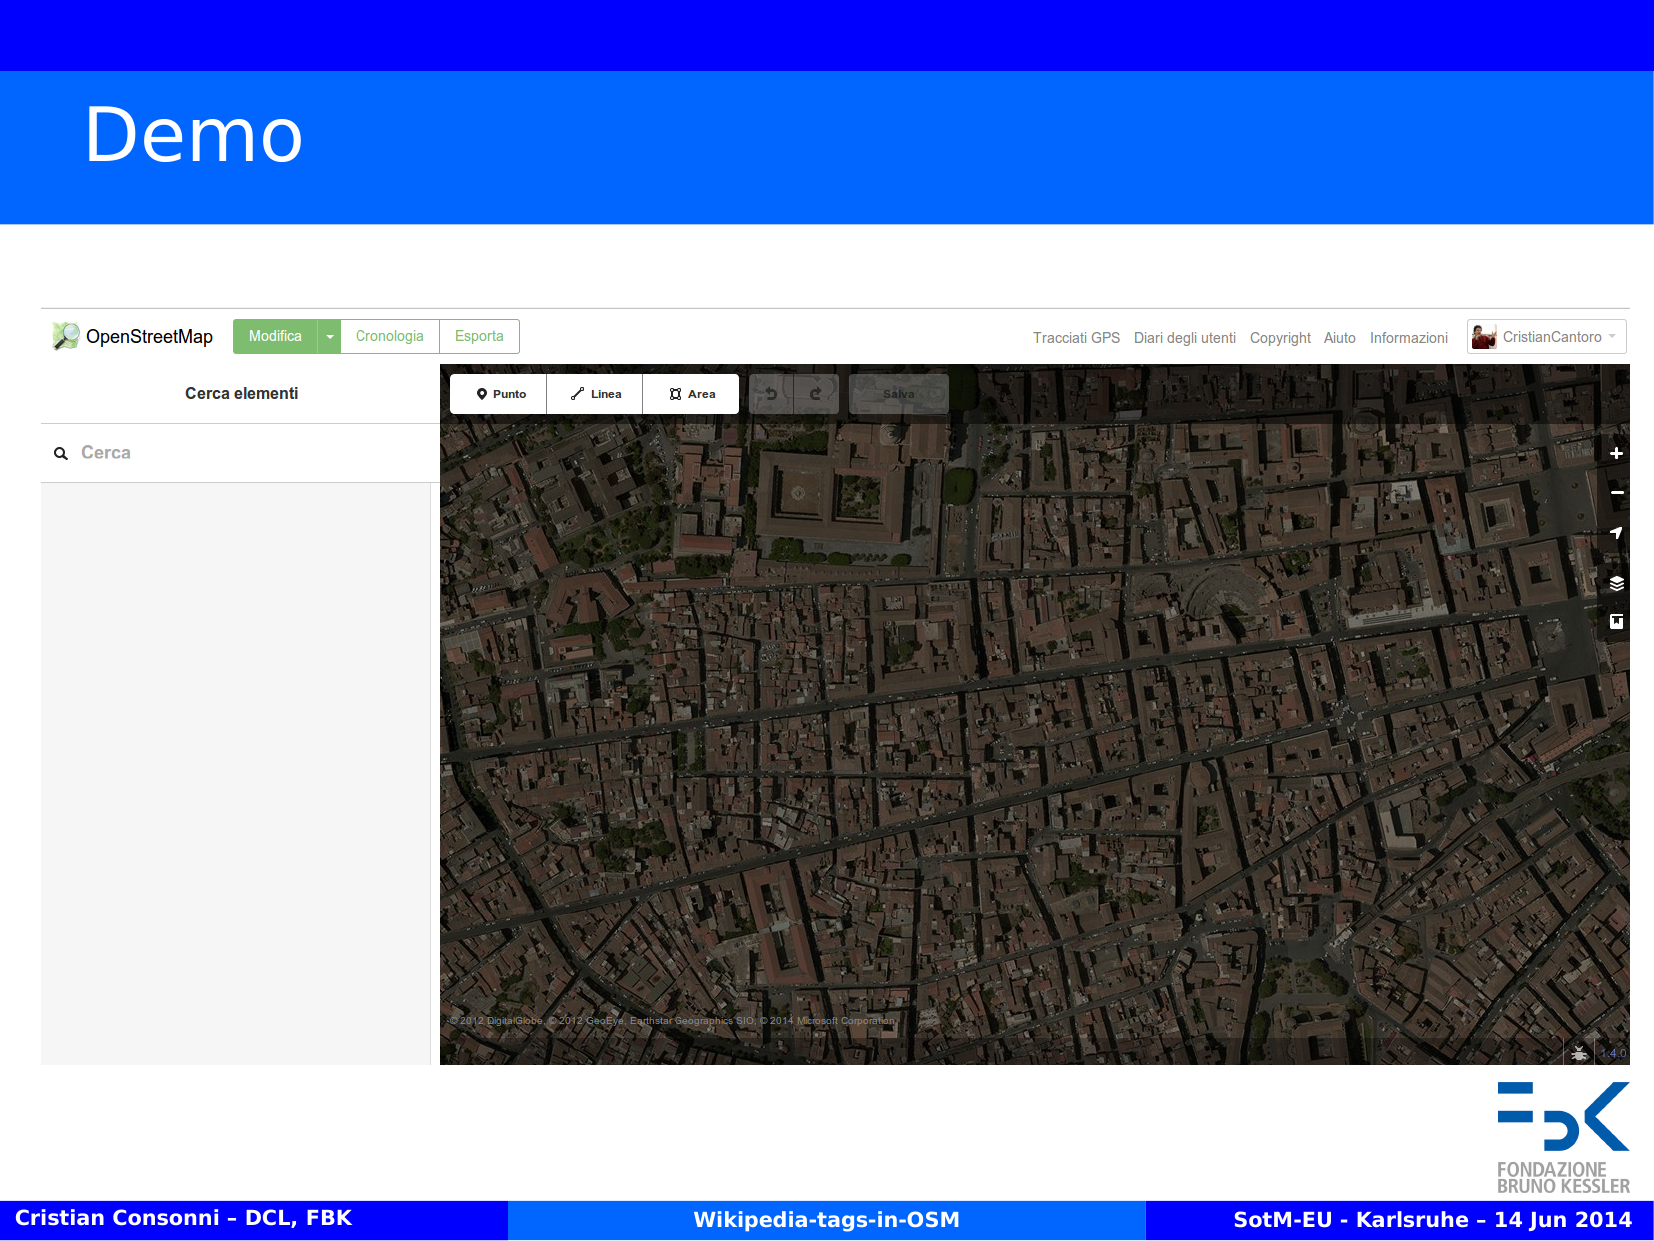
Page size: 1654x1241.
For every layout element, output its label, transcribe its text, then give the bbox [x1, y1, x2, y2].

title Demo [82, 92, 1571, 180]
picture [1498, 1082, 1630, 1193]
picture [41, 307, 1630, 1065]
